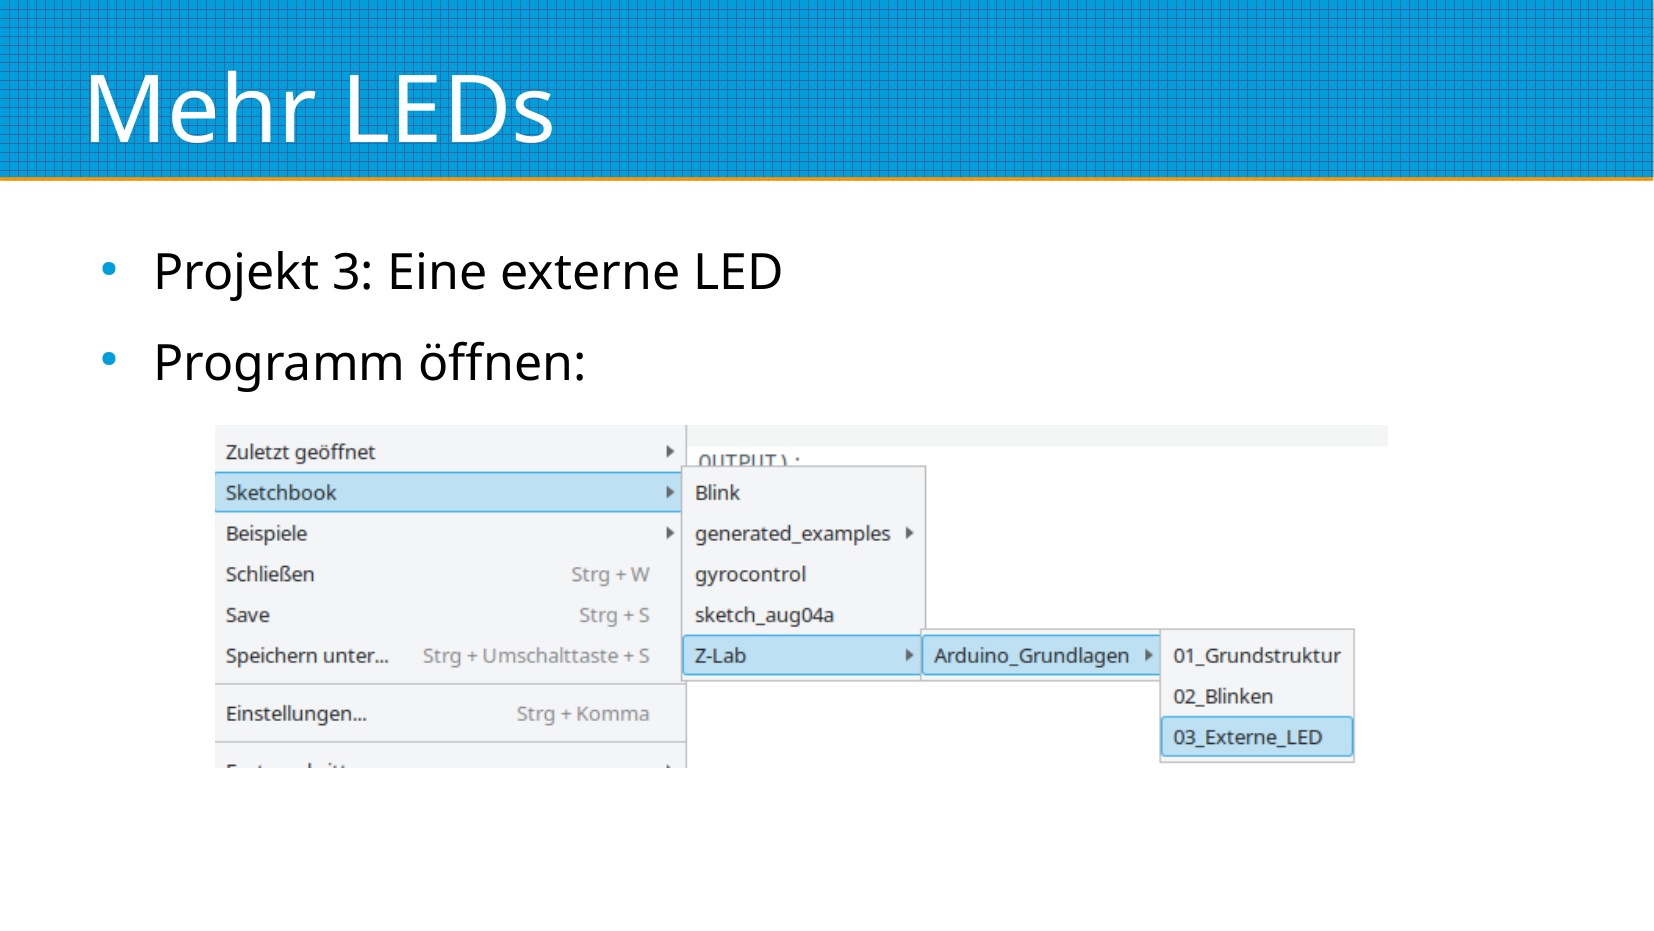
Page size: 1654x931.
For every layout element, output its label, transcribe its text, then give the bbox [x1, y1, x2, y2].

list Projekt 3: Eine externe LED Programm öffnen: [82, 236, 1563, 811]
picture [215, 425, 1388, 768]
title Mehr LEDs [82, 14, 1571, 171]
